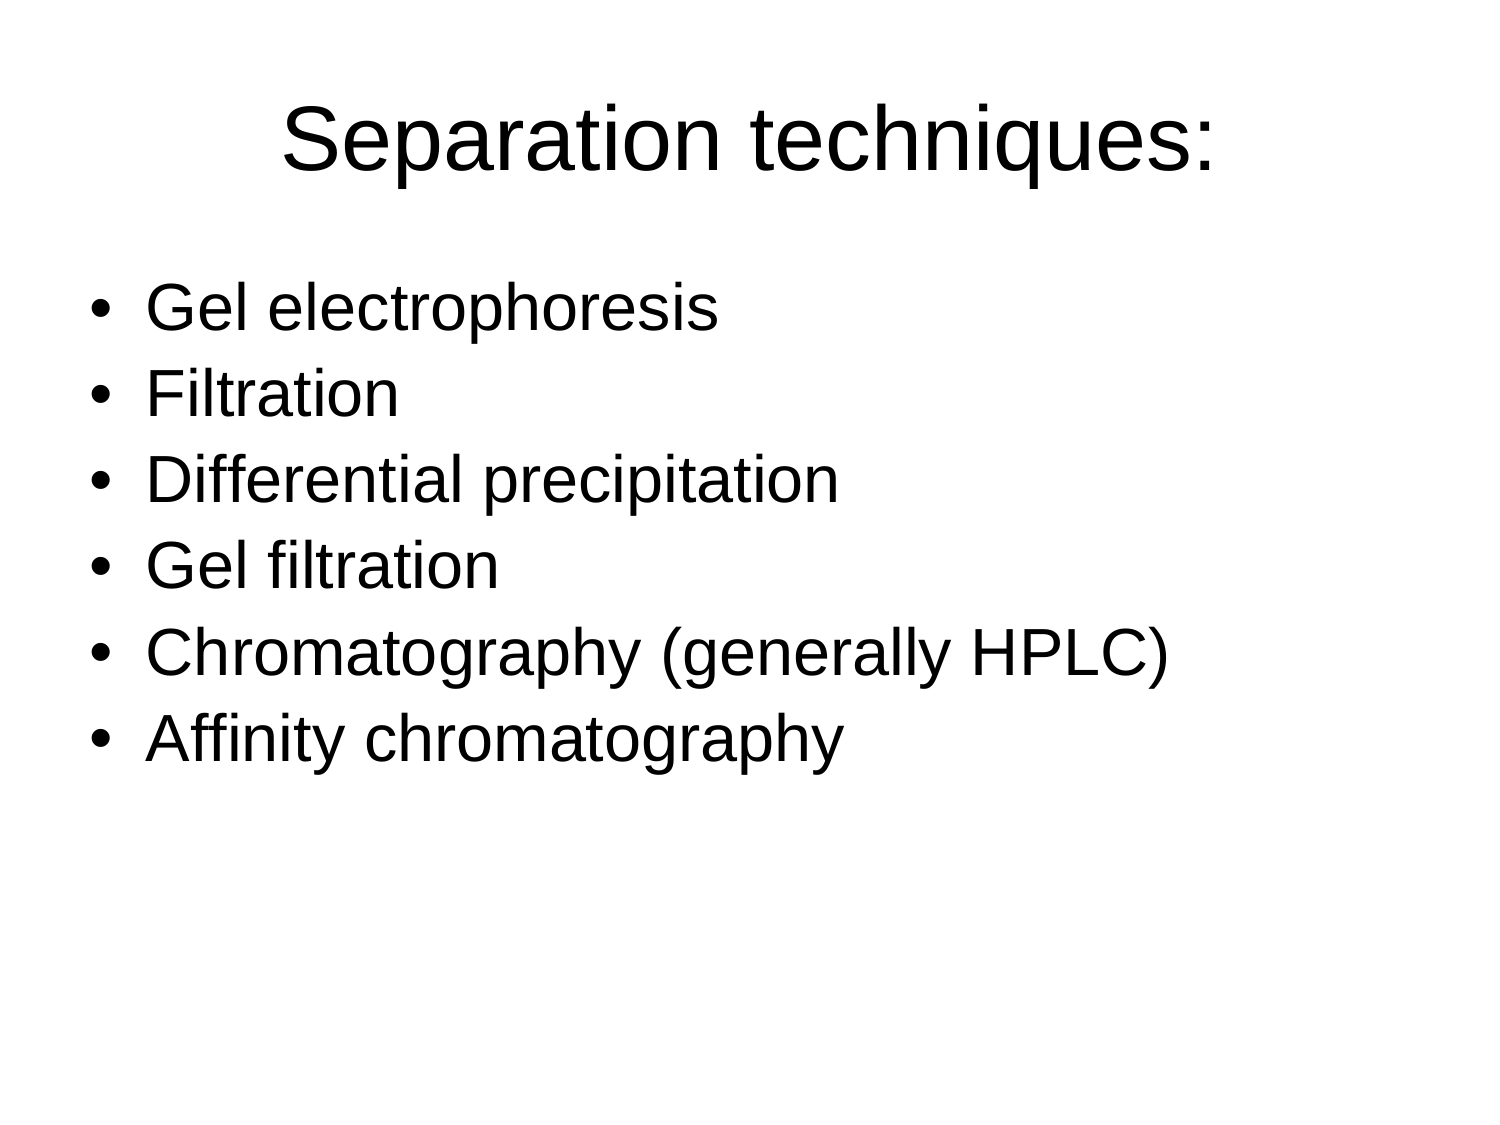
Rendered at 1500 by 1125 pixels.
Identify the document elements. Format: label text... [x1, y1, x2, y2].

list Gel electrophoresis Filtration Differential precipitation Gel filtration Chromatography (generally HPLC) Affinity chromatography [75, 262, 1426, 1006]
title Separation techniques: [75, 45, 1426, 233]
